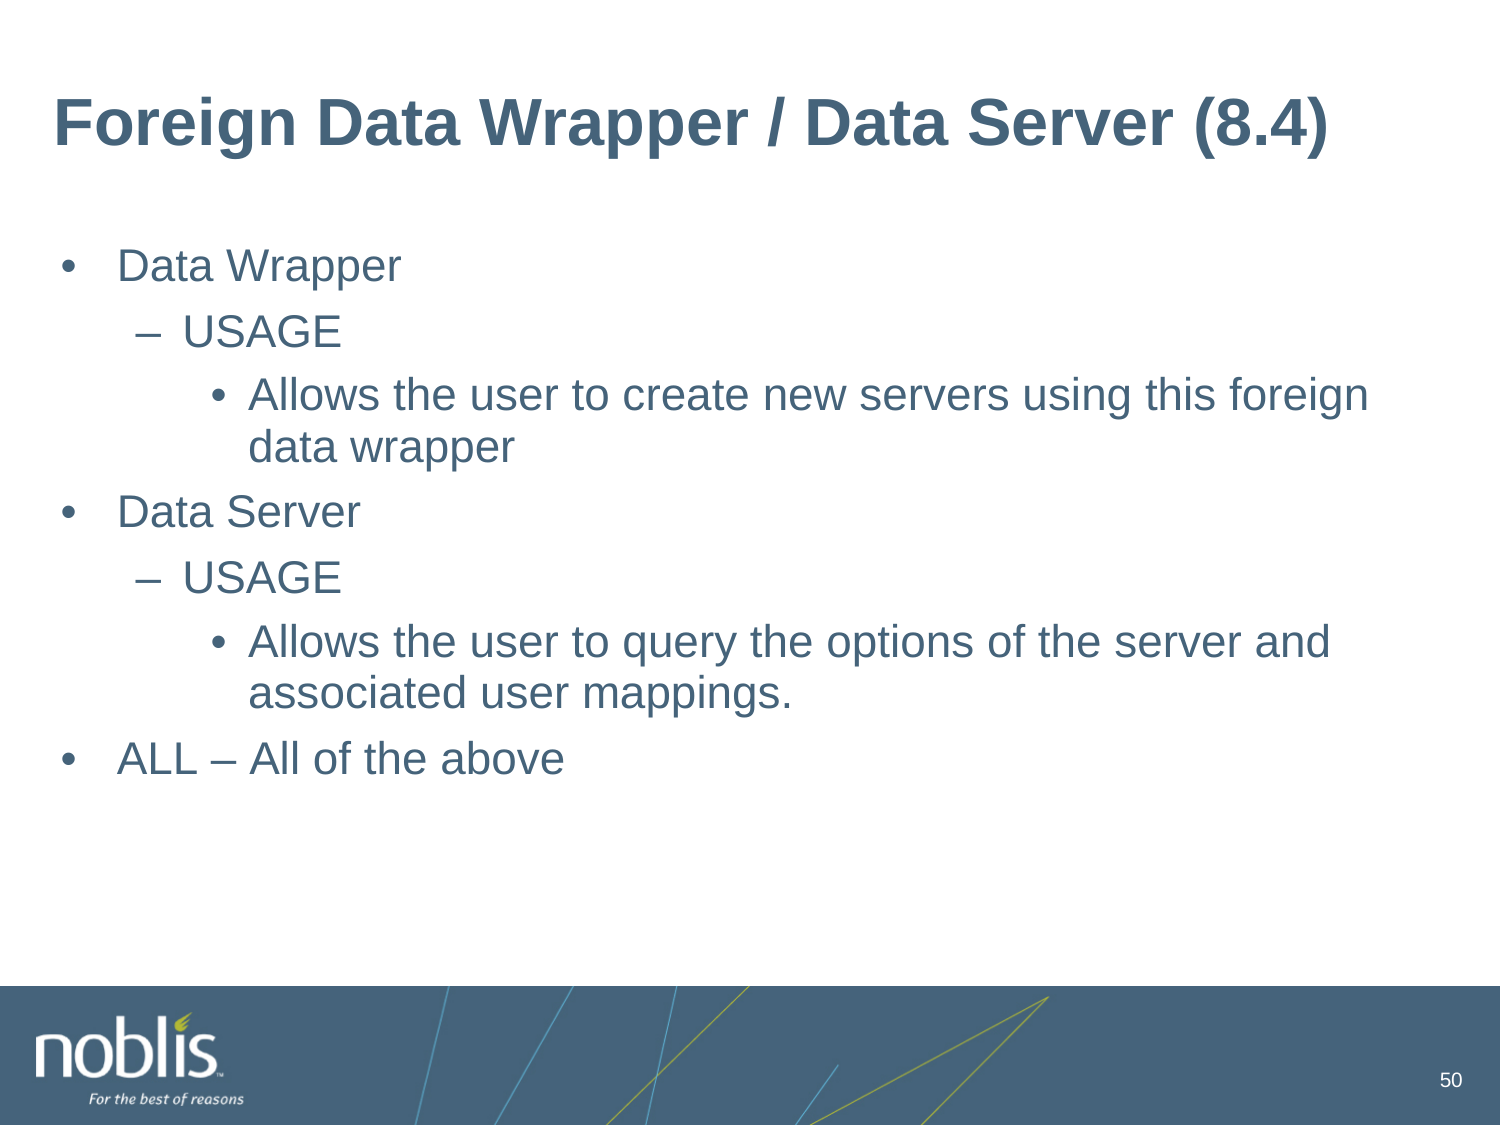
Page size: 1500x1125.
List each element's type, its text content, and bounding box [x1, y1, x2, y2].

list Data Wrapper USAGE Allows the user to create new servers using this foreign data wrapper Data Server USAGE Allows the user to query the options of the server and associated user mappings. ALL – All of the above [60, 239, 1437, 968]
picture [0, 986, 1500, 1125]
title Foreign Data Wrapper / Data Server (8.4) [53, 38, 1438, 211]
